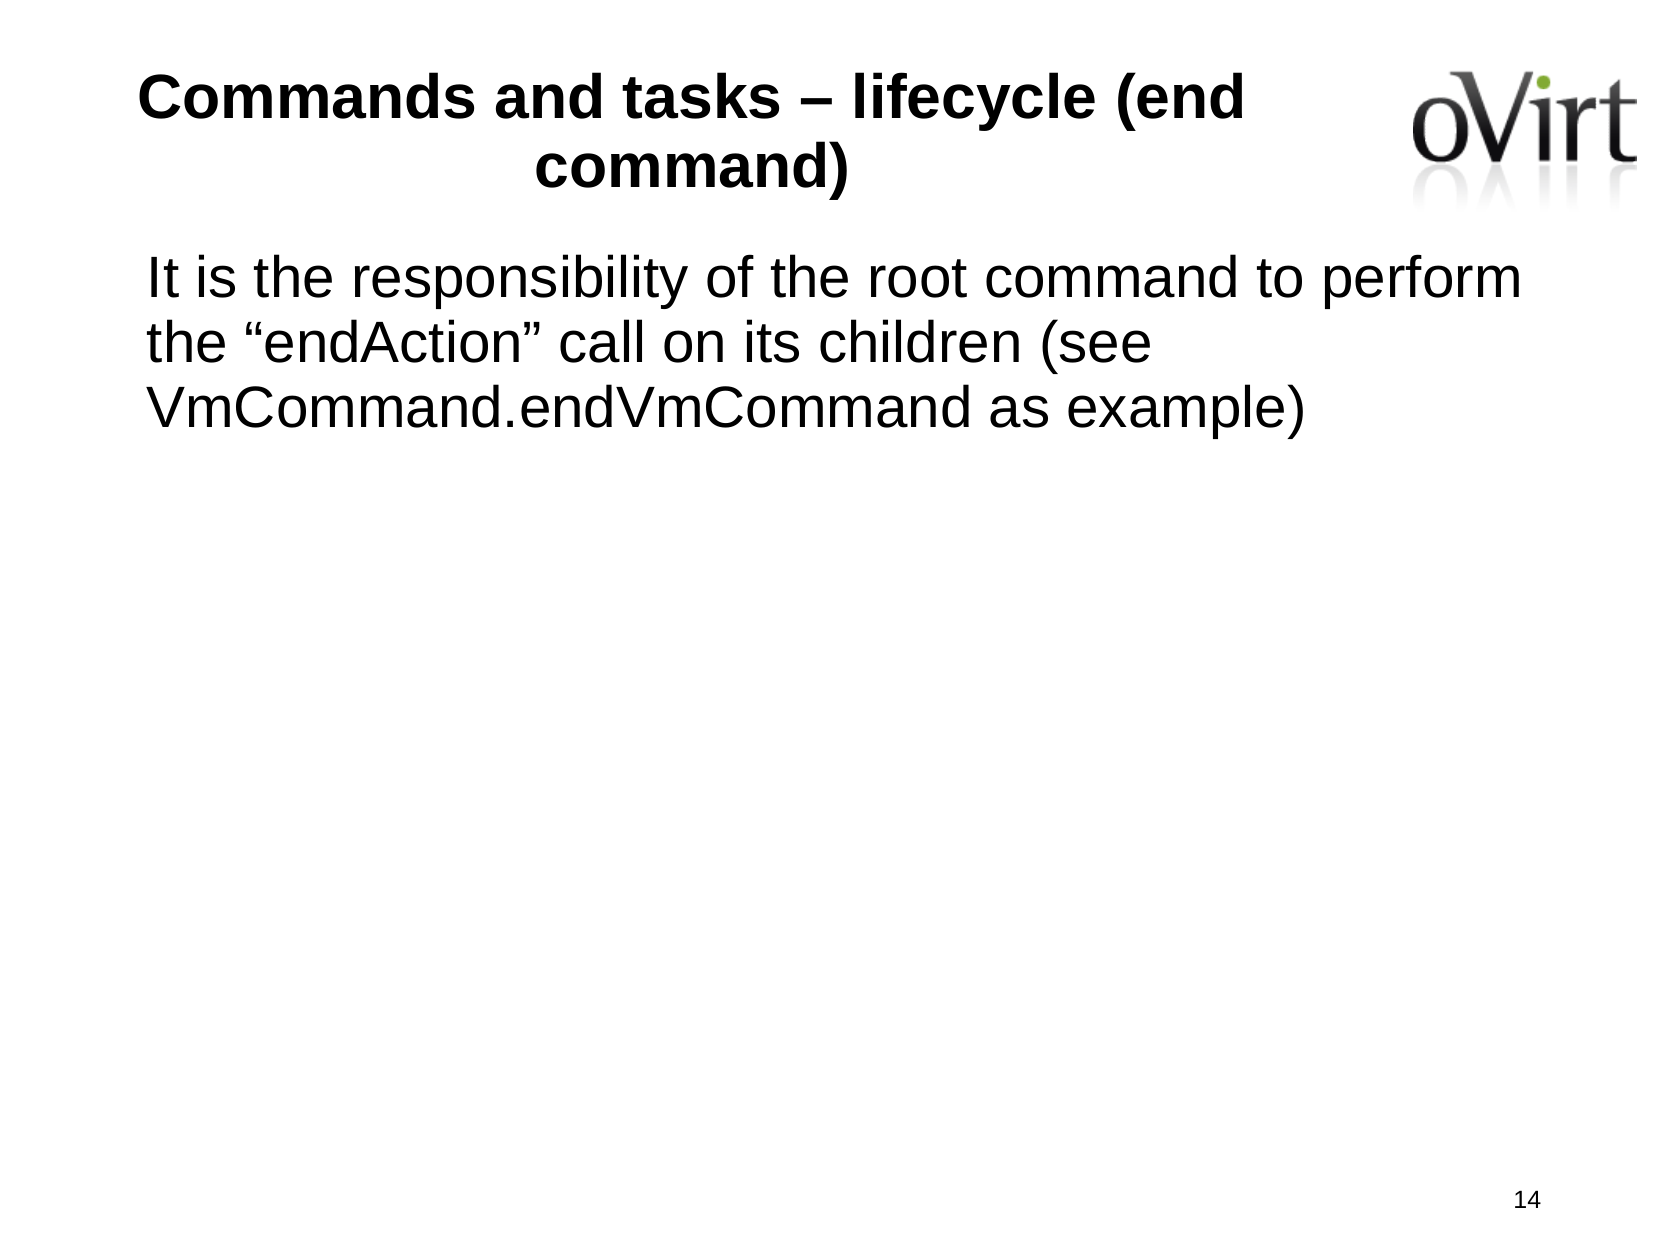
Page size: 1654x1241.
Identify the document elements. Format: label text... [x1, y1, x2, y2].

title Commands and tasks – lifecycle (end command) [82, 37, 1303, 226]
picture [1413, 63, 1637, 212]
list It is the responsibility of the root command to perform the “endAction” call on its children (see VmCommand.endVmCommand as example) [86, 244, 1576, 1039]
